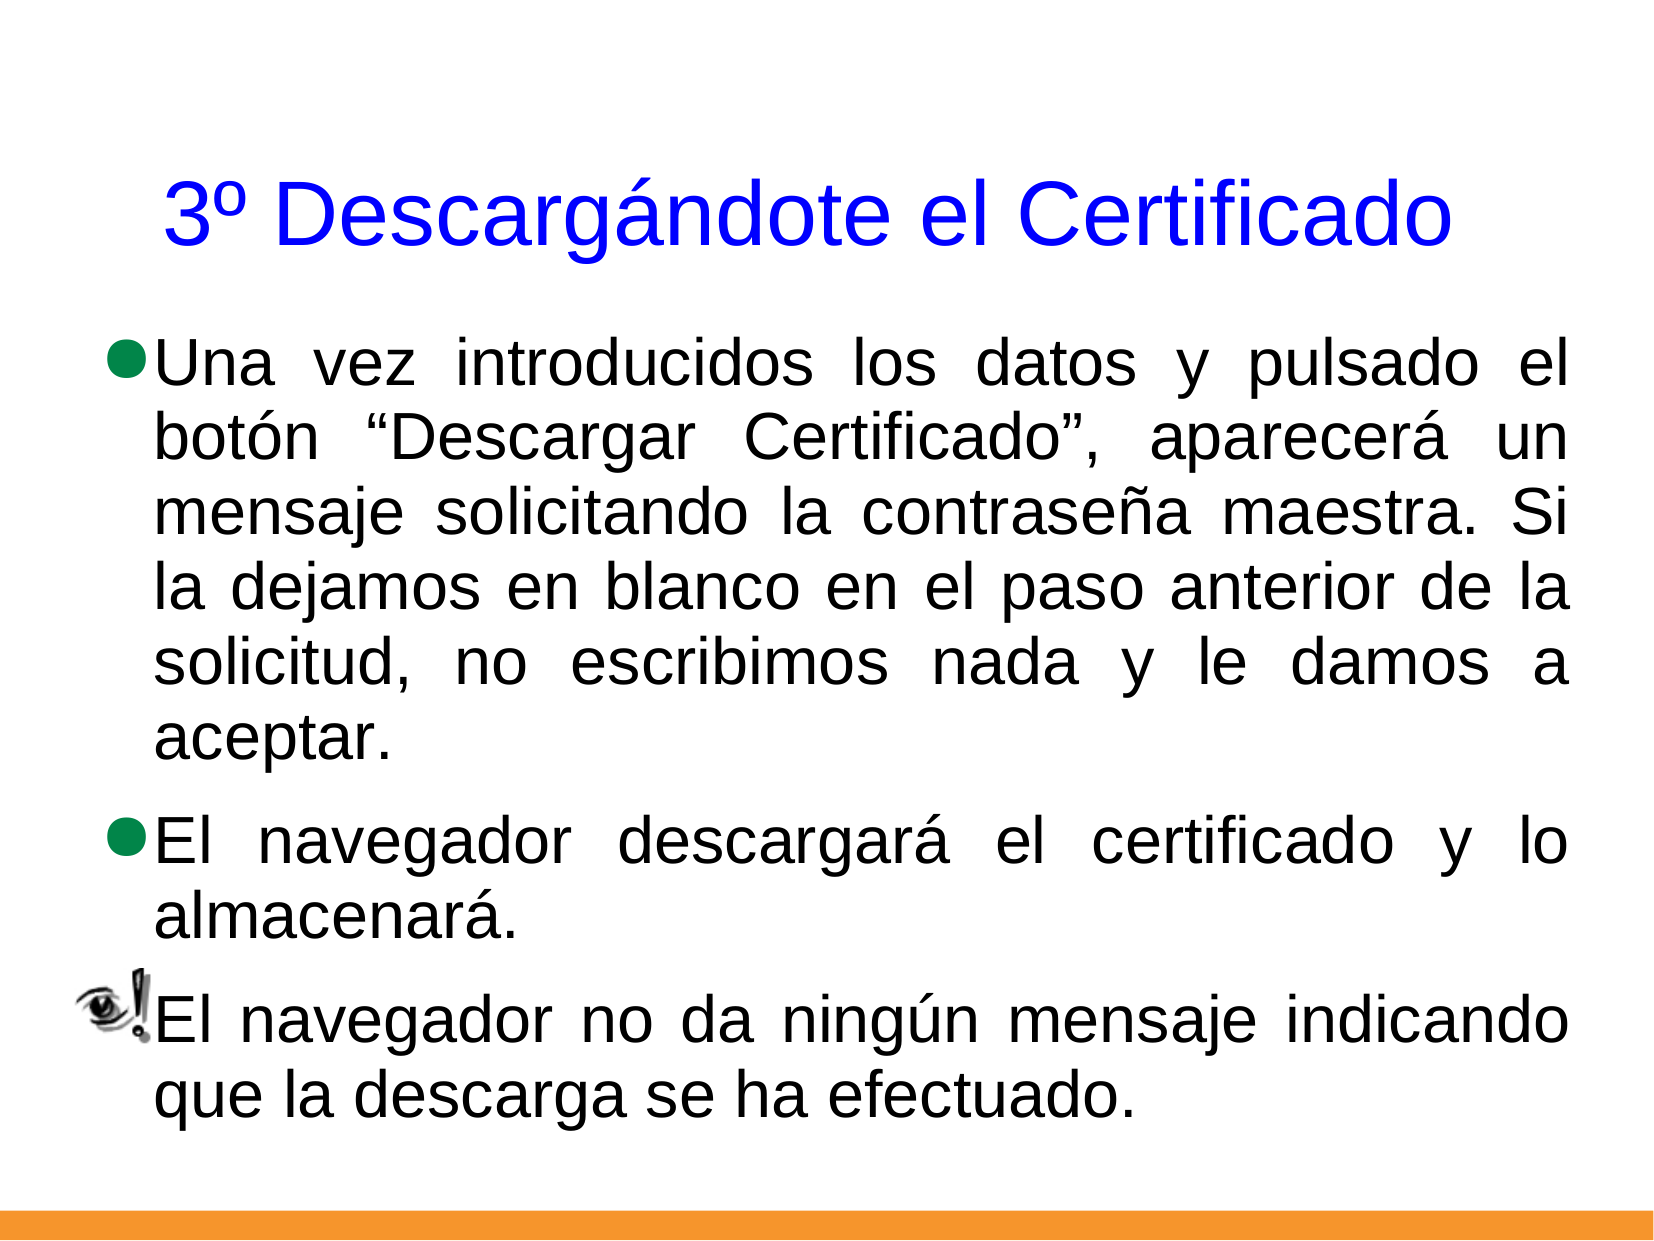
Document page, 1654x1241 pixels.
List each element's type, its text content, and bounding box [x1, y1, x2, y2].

picture [72, 968, 154, 1050]
list Una vez introducidos los datos y pulsado el botón “Descargar Certificado”, aparecerá un mensaje solicitando la contraseña maestra. Si la dejamos en blanco en el paso anterior de la solicitud, no escribimos nada y le damos a aceptar. El navegador descargará el certificado y lo almacenará. El navegador no da ningún mensaje indicando que la descarga se ha efectuado. [82, 324, 1571, 1132]
title 3º Descargándote el Certificado [65, 161, 1554, 266]
